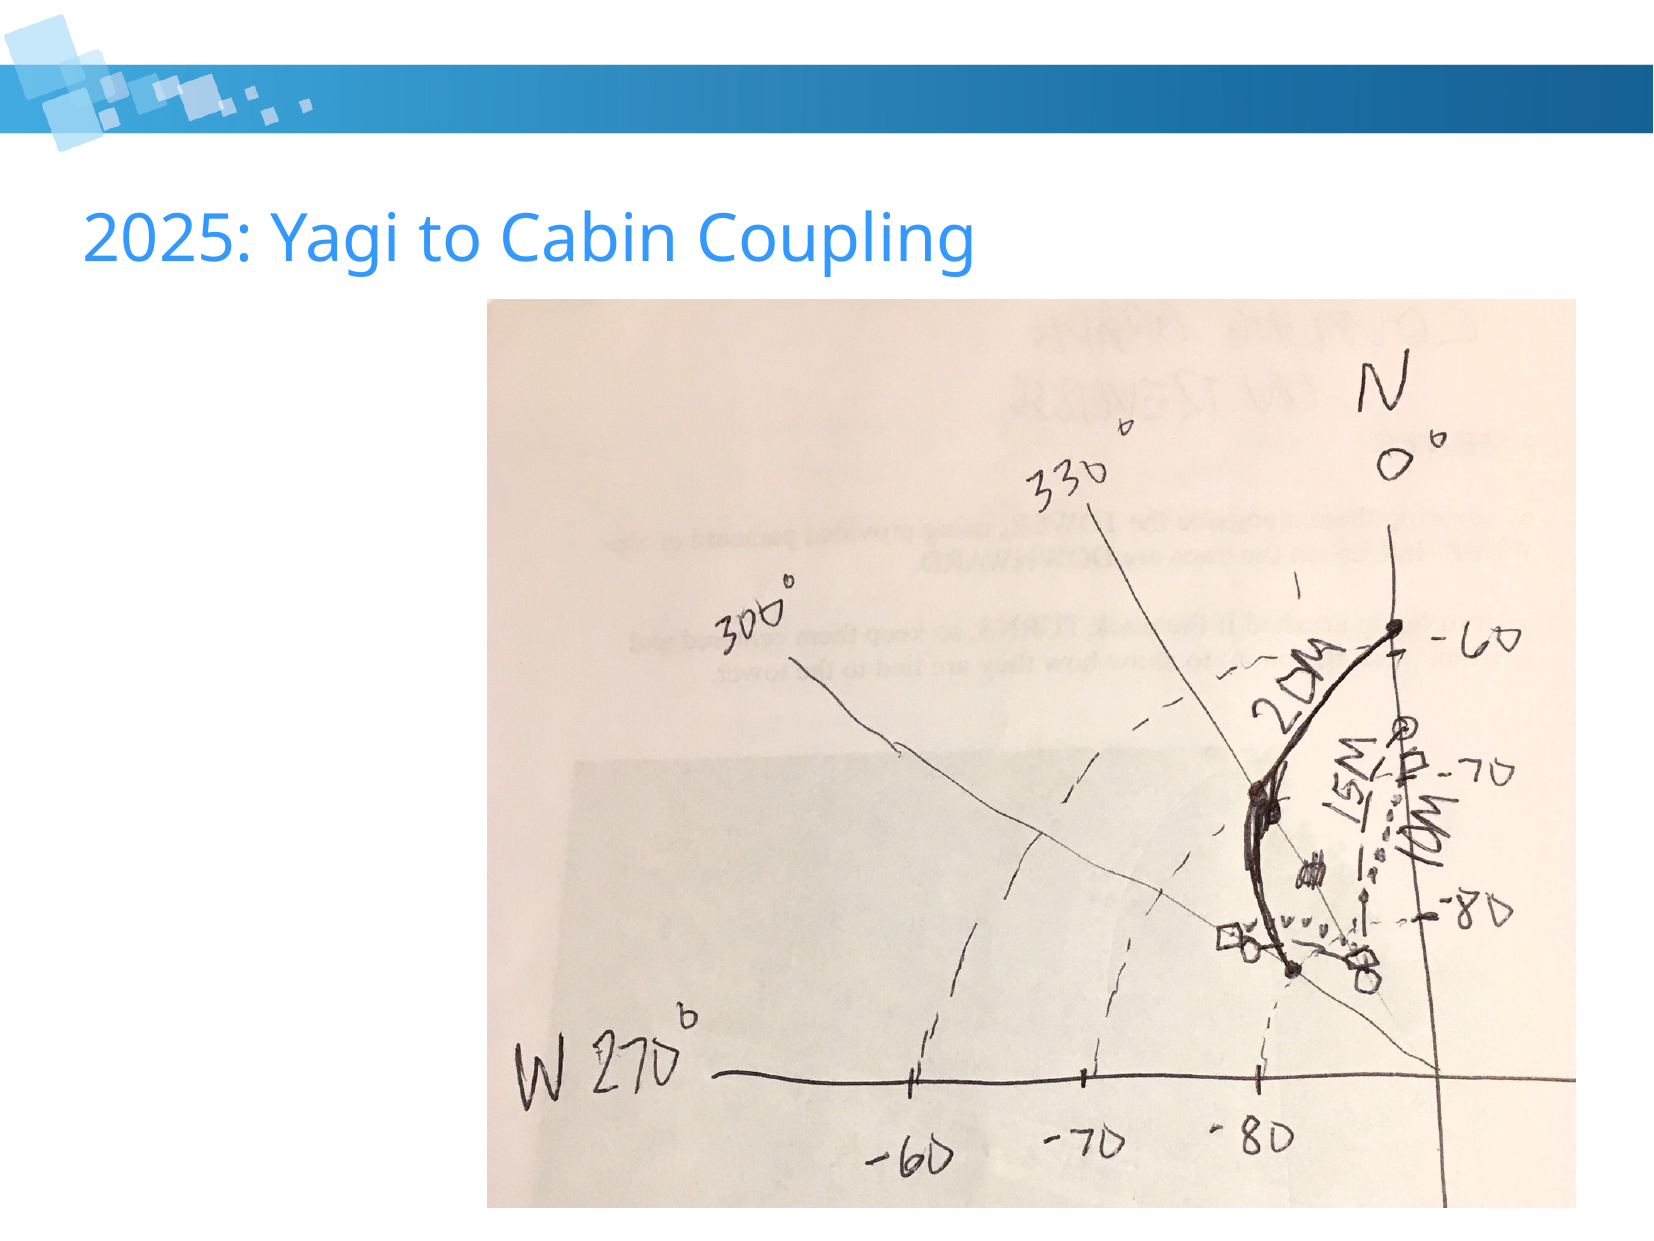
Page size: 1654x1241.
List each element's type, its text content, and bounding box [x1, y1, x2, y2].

title 2025: Yagi to Cabin Coupling [82, 132, 1571, 340]
picture [0, 0, 1653, 1238]
